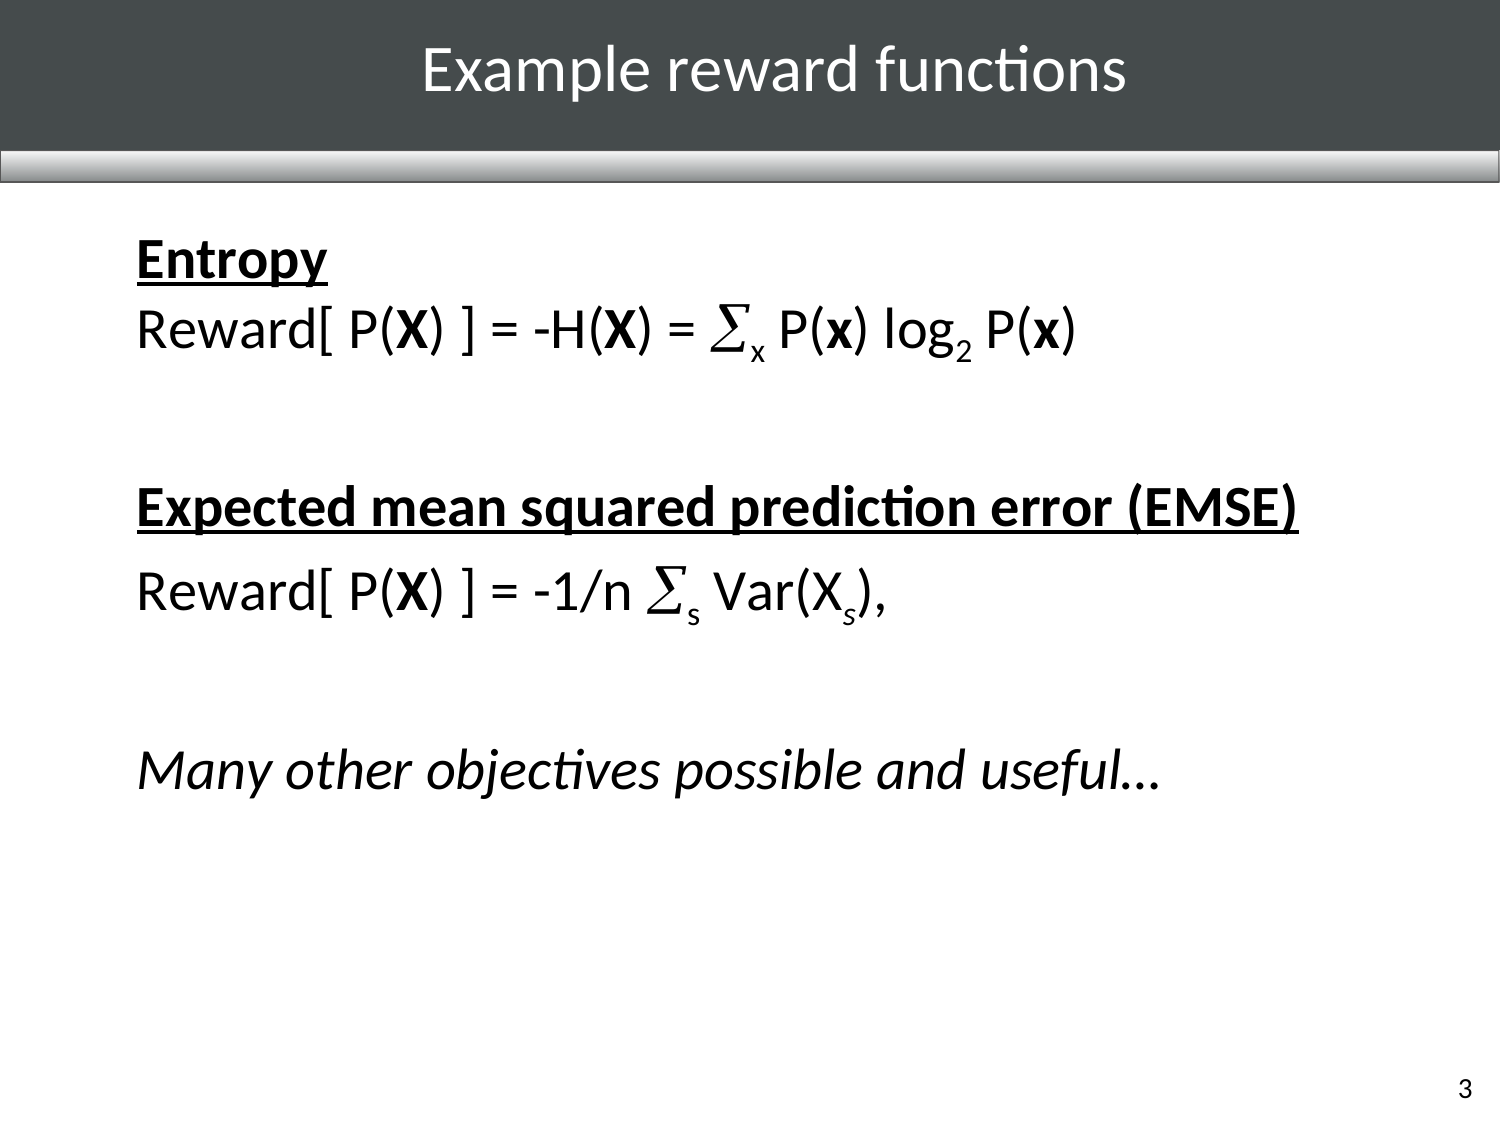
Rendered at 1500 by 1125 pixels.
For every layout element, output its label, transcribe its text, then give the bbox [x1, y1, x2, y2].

list Entropy Reward[ P(X) ] = -H(X) = x P(x) log2 P(x) Expected mean squared prediction error (EMSE) Reward[ P(X) ] = -1/n s Var(Xs), Many other objectives possible and useful… [75, 212, 1438, 1125]
title Example reward functions [162, 0, 1388, 113]
text_box <number> [1438, 1037, 1488, 1113]
